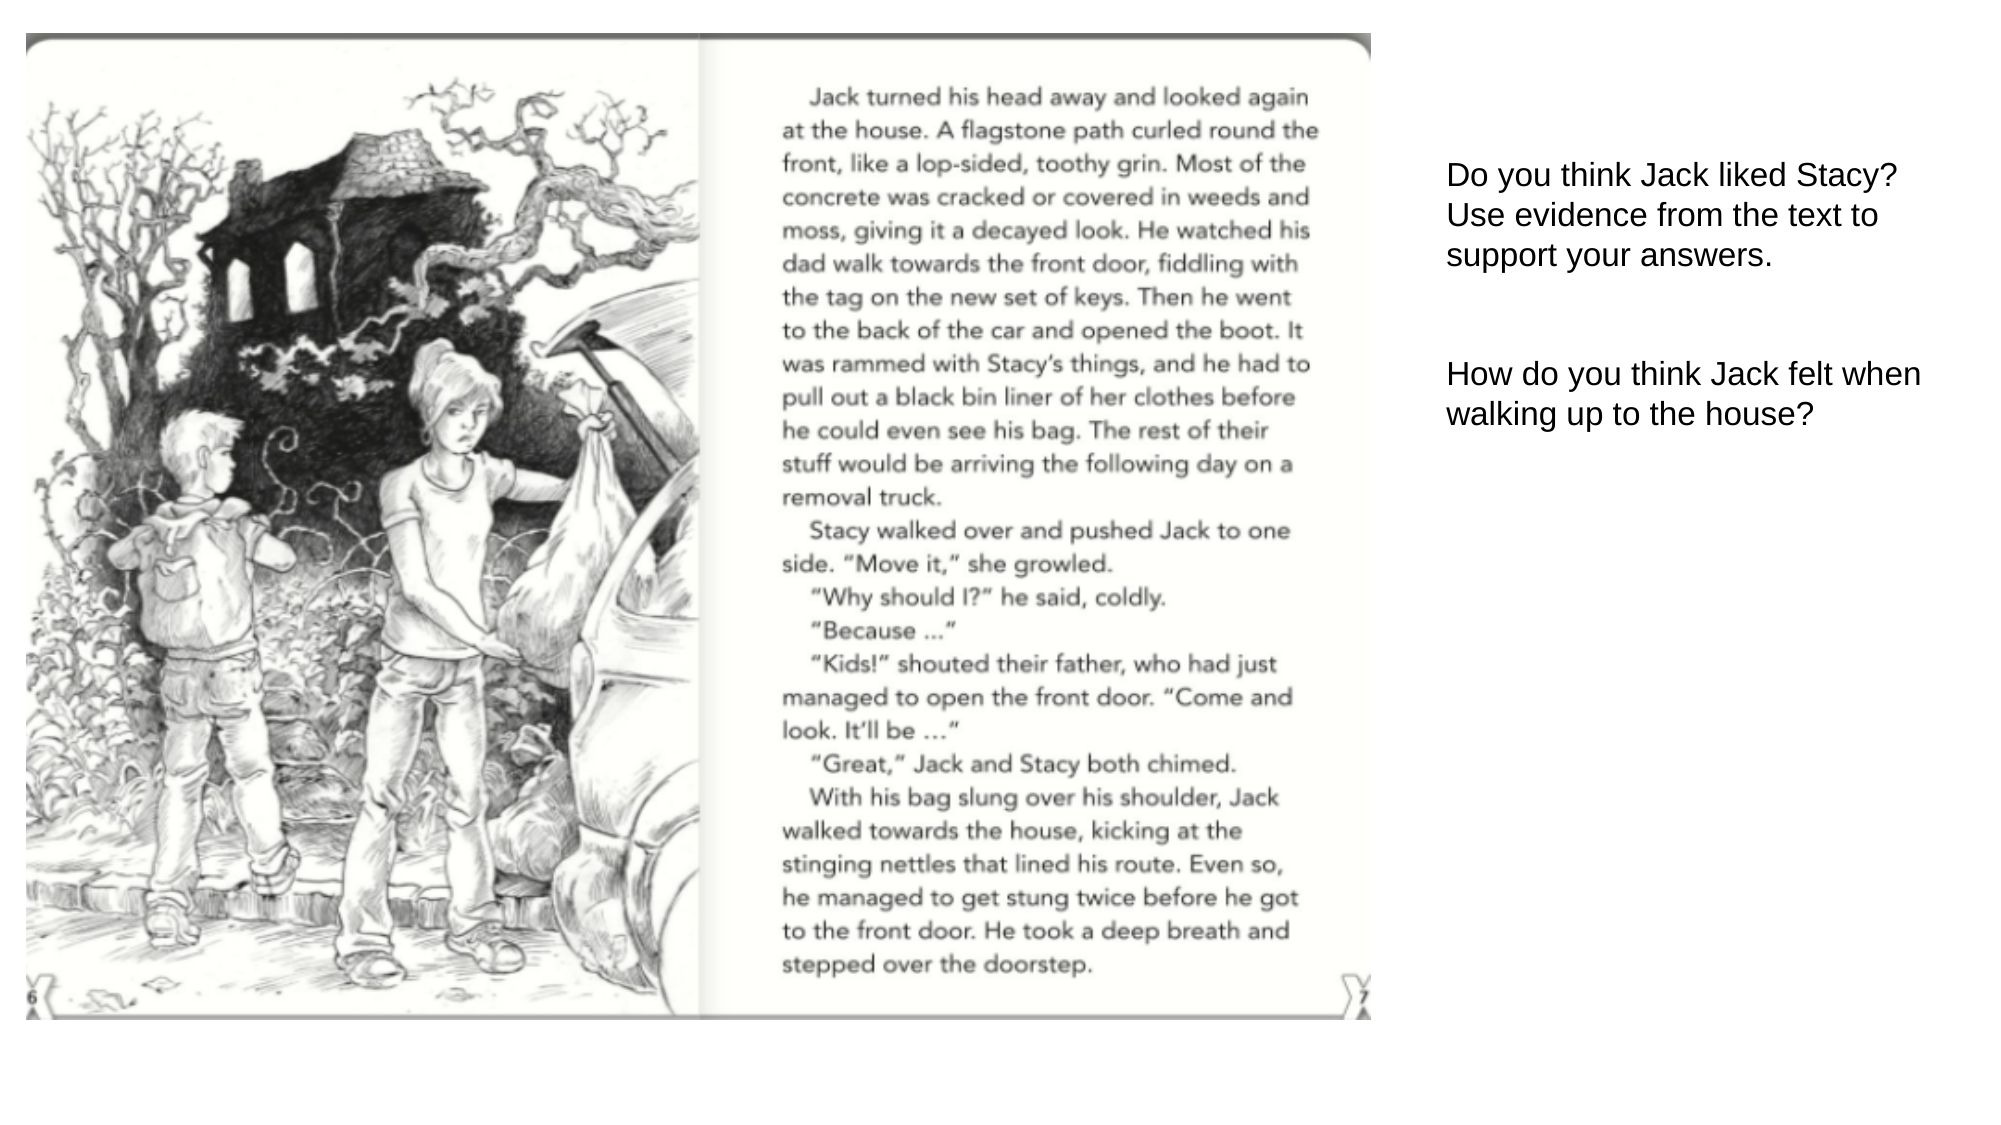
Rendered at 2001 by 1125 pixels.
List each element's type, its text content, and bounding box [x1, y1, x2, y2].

text_box Do you think Jack liked Stacy? Use evidence from the text to support your answers. How do you think Jack felt when walking up to the house? [1431, 145, 1974, 444]
picture [26, 33, 1371, 1021]
